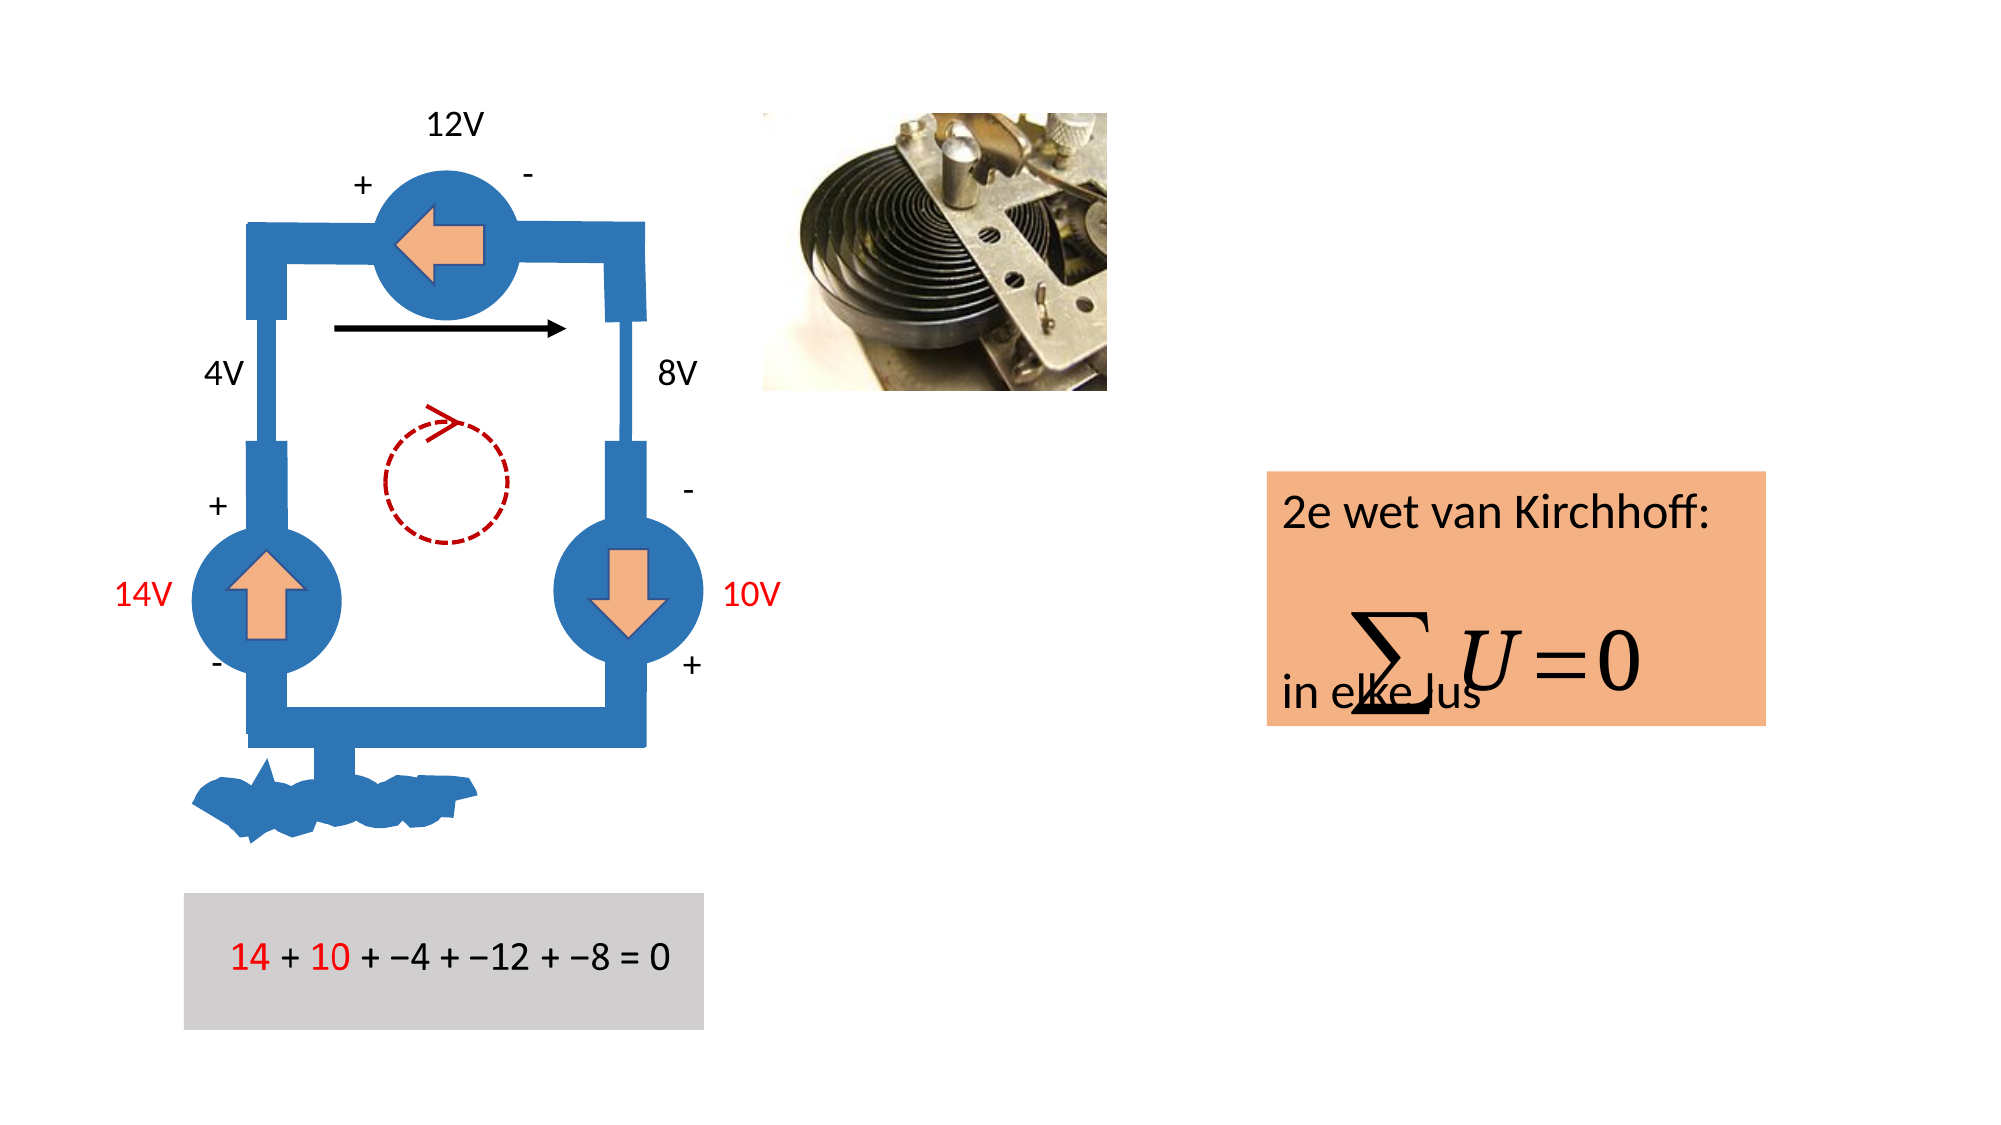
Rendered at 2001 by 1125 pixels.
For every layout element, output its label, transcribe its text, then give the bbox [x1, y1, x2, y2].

text_box 10V [706, 561, 796, 622]
text_box 8V [642, 340, 713, 401]
text_box ­- [668, 457, 726, 518]
text_box - [196, 630, 255, 691]
text_box + [668, 632, 726, 693]
text_box 12V [410, 91, 500, 152]
text_box [553, 517, 704, 664]
chart [1338, 602, 1651, 721]
text_box [183, 893, 704, 1030]
text_box [191, 529, 342, 674]
text_box + [339, 152, 397, 213]
text_box 14V [98, 561, 188, 622]
picture [763, 113, 1107, 391]
text_box - [507, 141, 562, 202]
text_box + [194, 473, 252, 534]
text_box 2e wet van Kirchhoff: in elke lus [1266, 471, 1766, 727]
text_box [371, 170, 520, 321]
text_box 4V [189, 340, 260, 401]
